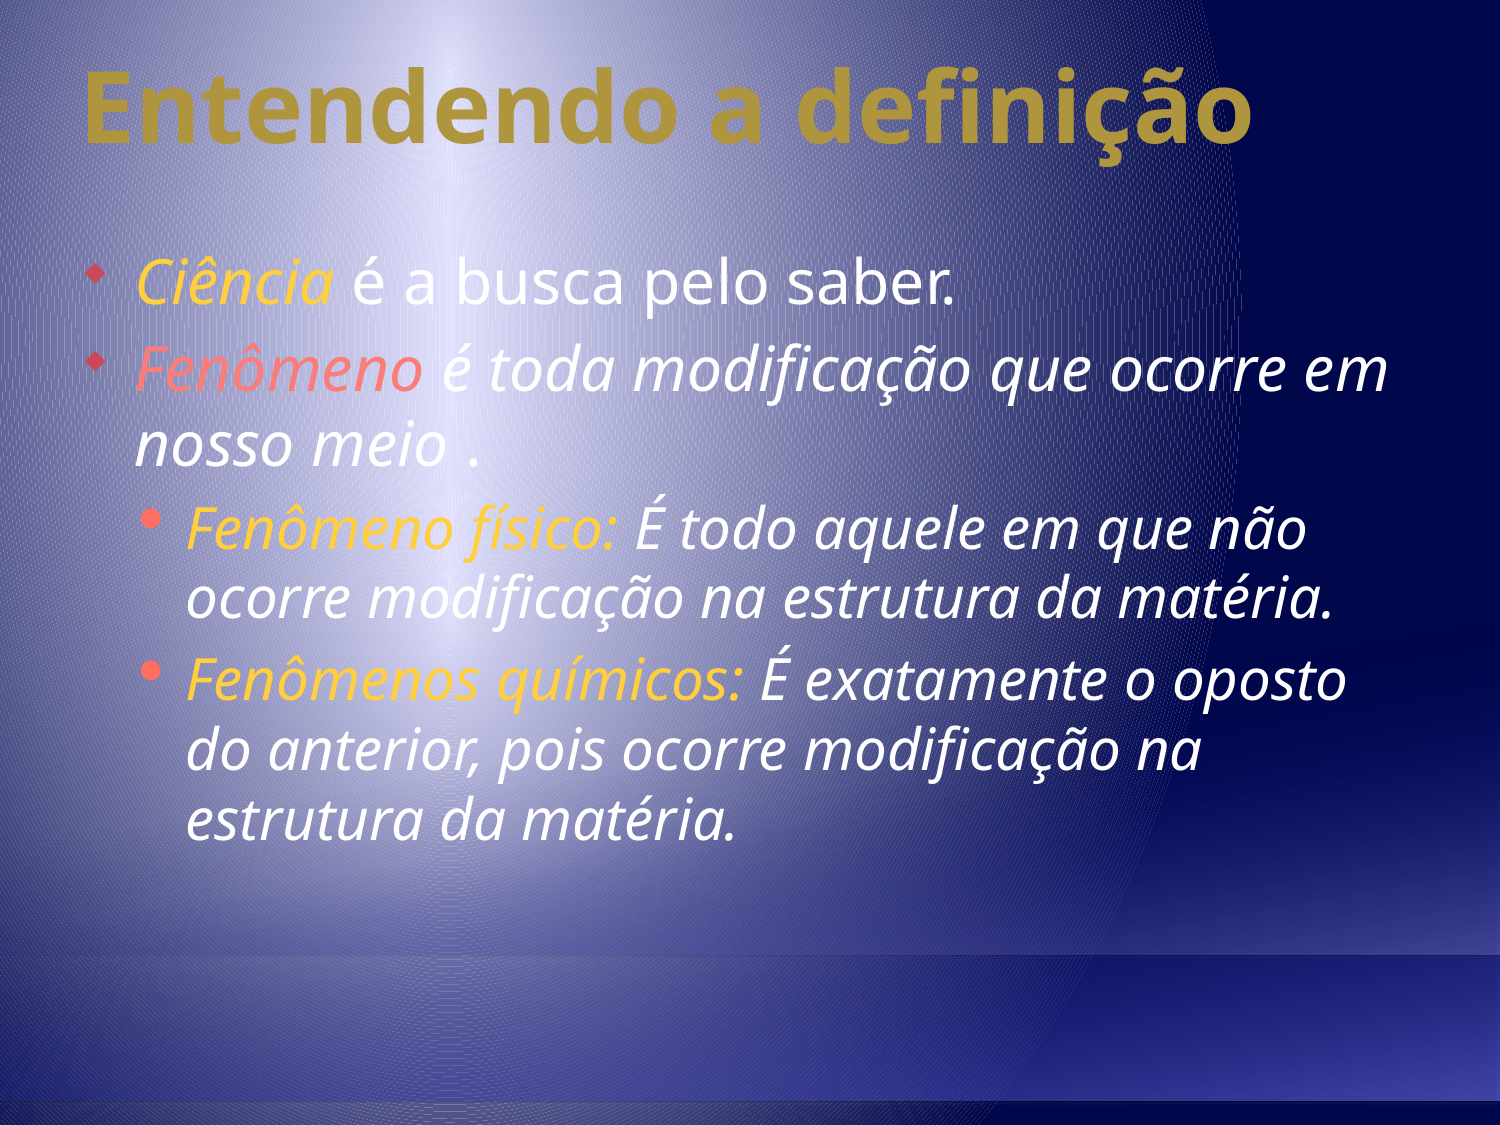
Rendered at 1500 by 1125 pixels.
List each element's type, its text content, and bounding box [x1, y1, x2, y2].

list Ciência é a busca pelo saber. Fenômeno é toda modificação que ocorre em nosso meio . Fenômeno físico: É todo aquele em que não ocorre modificação na estrutura da matéria. Fenômenos químicos: É exatamente o oposto do anterior, pois ocorre modificação na estrutura da matéria. [67, 234, 1418, 910]
title Entendendo a definição [79, 59, 1430, 166]
